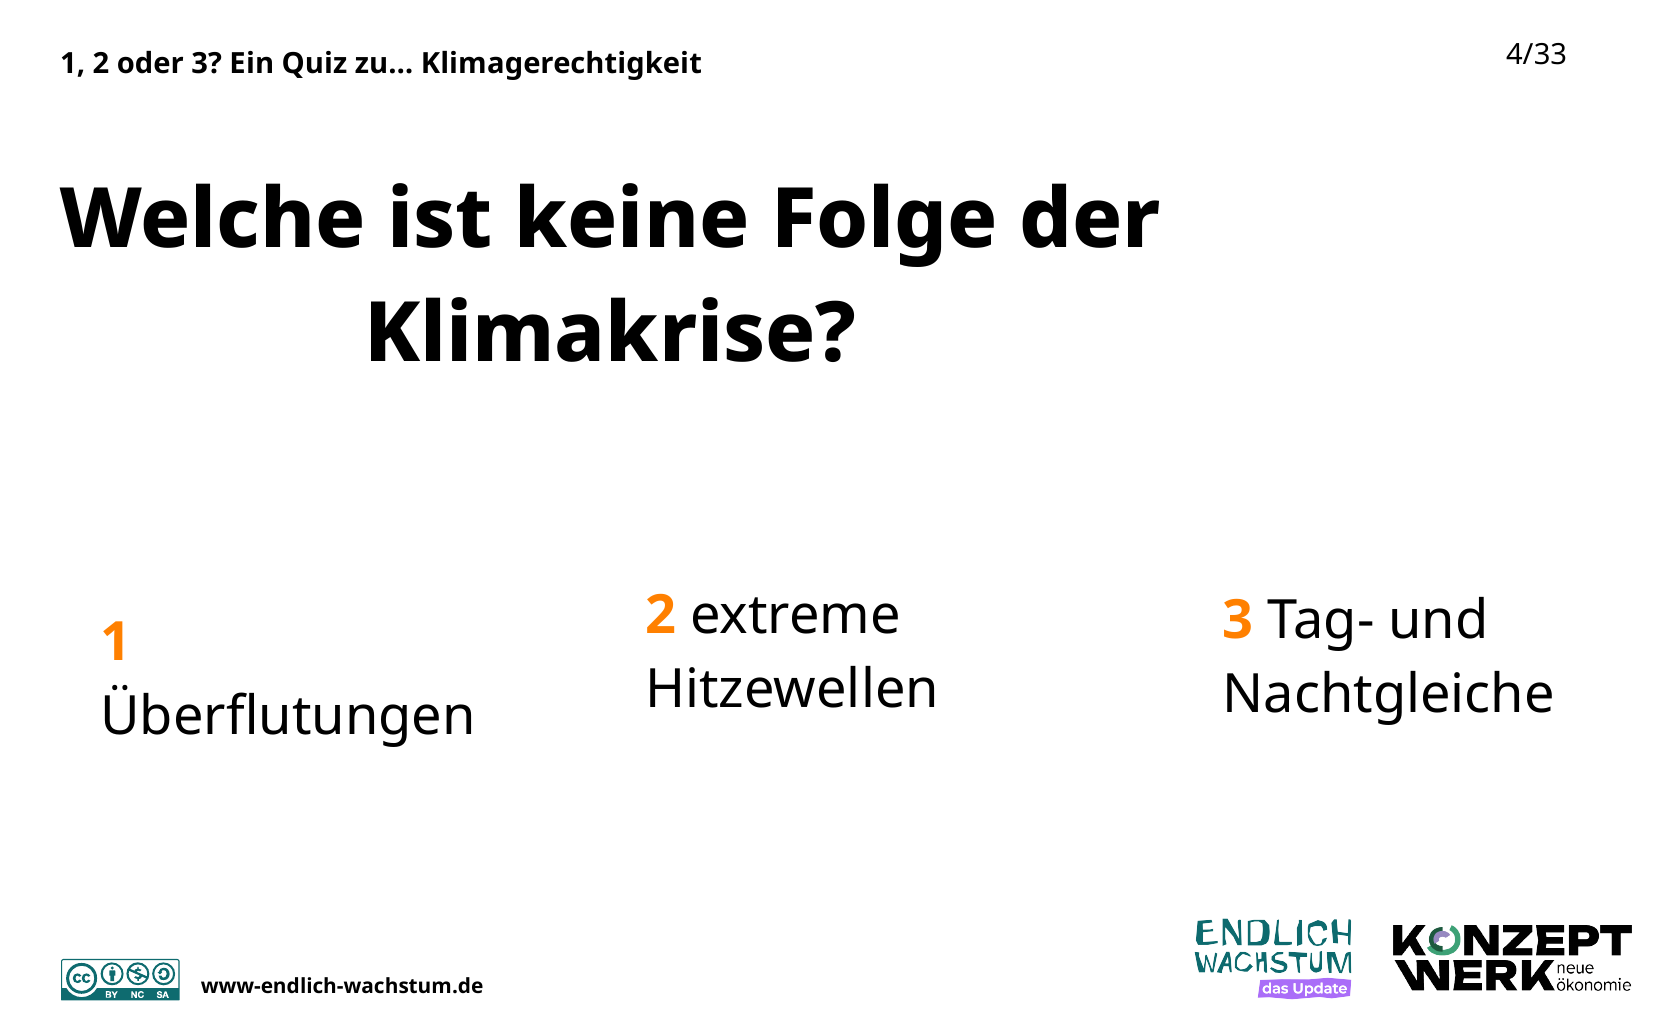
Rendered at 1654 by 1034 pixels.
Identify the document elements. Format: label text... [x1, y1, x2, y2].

picture [1387, 917, 1636, 997]
title Welche ist keine Folge der Klimakrise? [59, 158, 1654, 532]
picture [1176, 900, 1374, 1011]
text_box 2 extreme Hitzewellen [559, 567, 1056, 776]
text_box 3 Tag- und Nachtgleiche [1136, 572, 1598, 709]
text_box 1 Überflutungen [14, 594, 520, 731]
